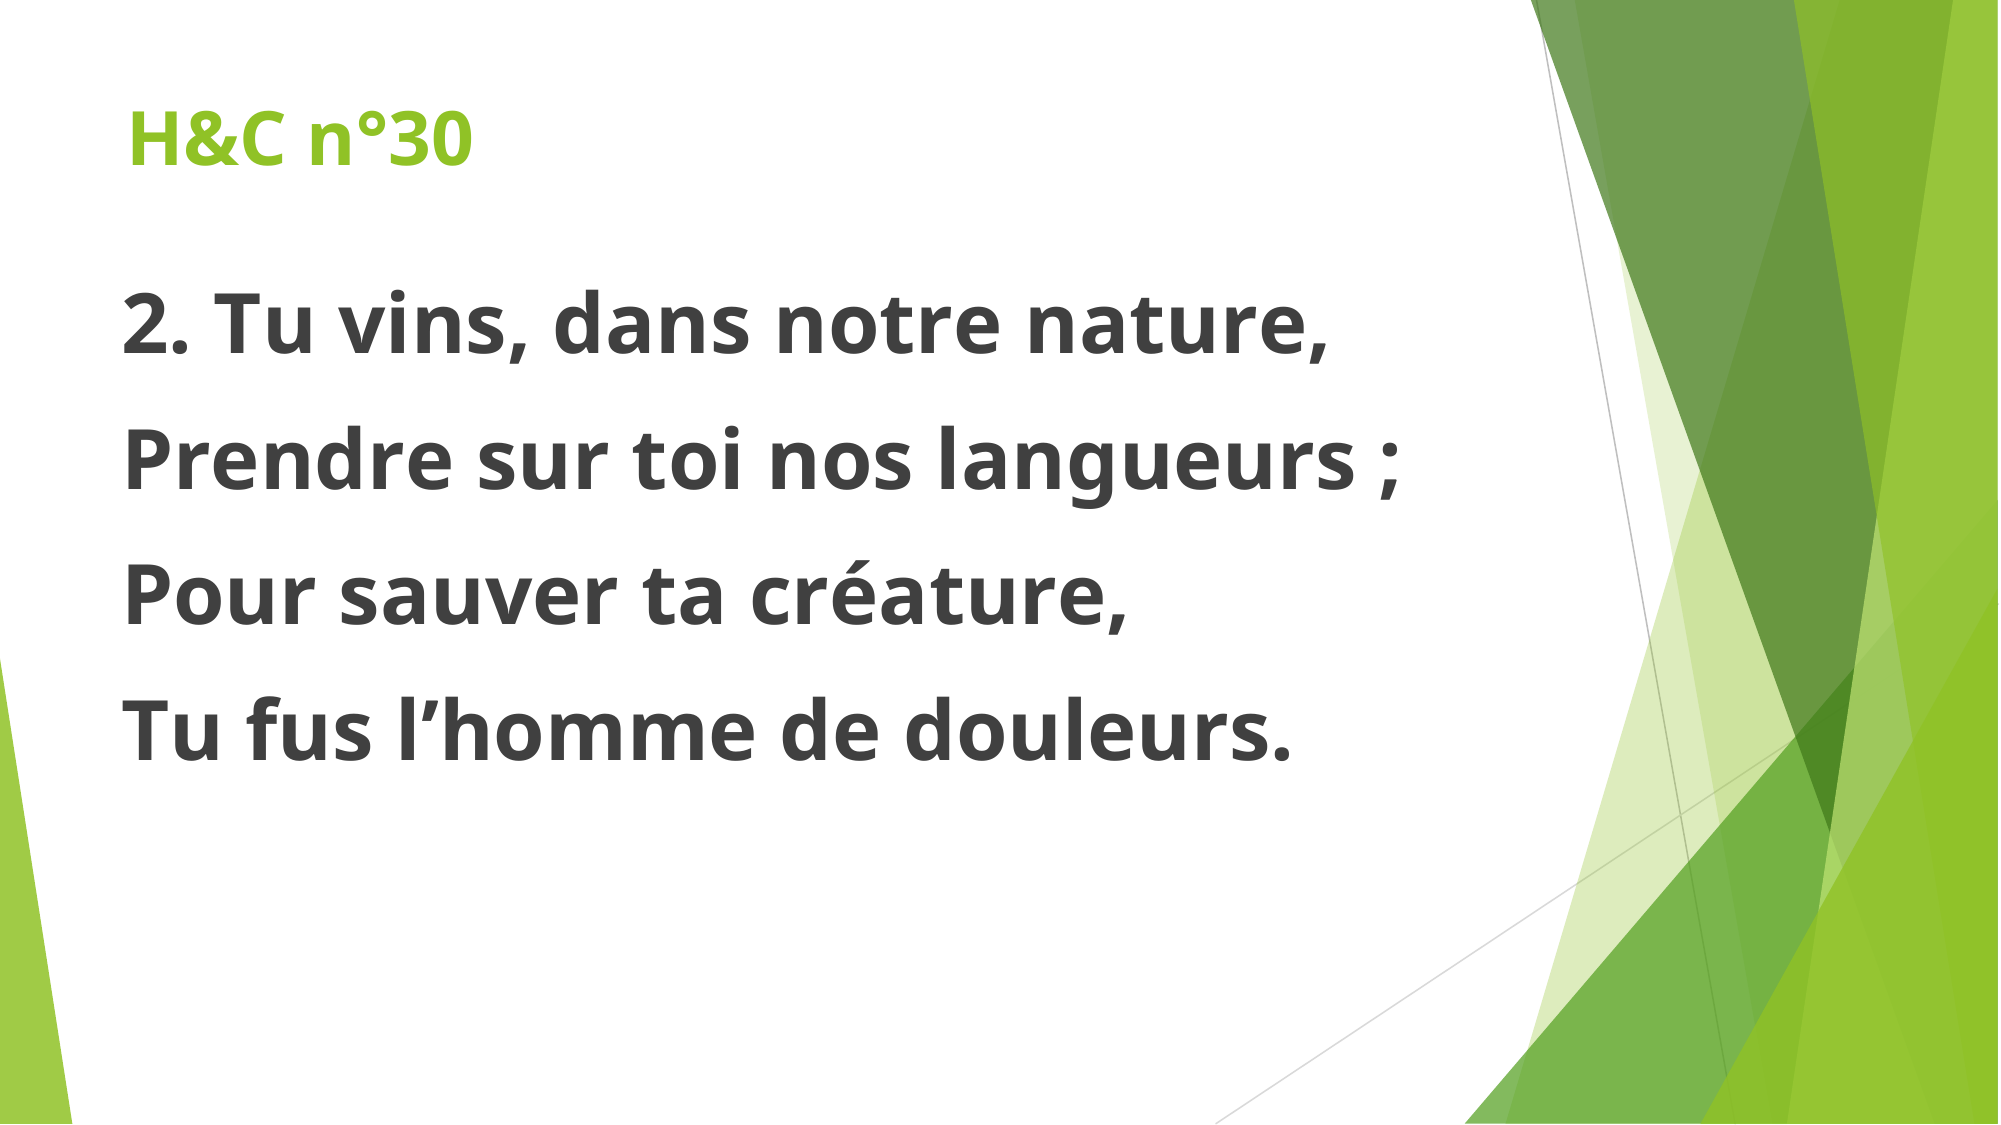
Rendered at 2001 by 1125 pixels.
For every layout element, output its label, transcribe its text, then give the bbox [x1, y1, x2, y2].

text_box H&C n°30 [111, 82, 1522, 213]
text_box 2. Tu vins, dans notre nature, Prendre sur toi nos langueurs ; Pour sauver ta créature, Tu fus l’homme de douleurs. [106, 247, 1973, 1037]
